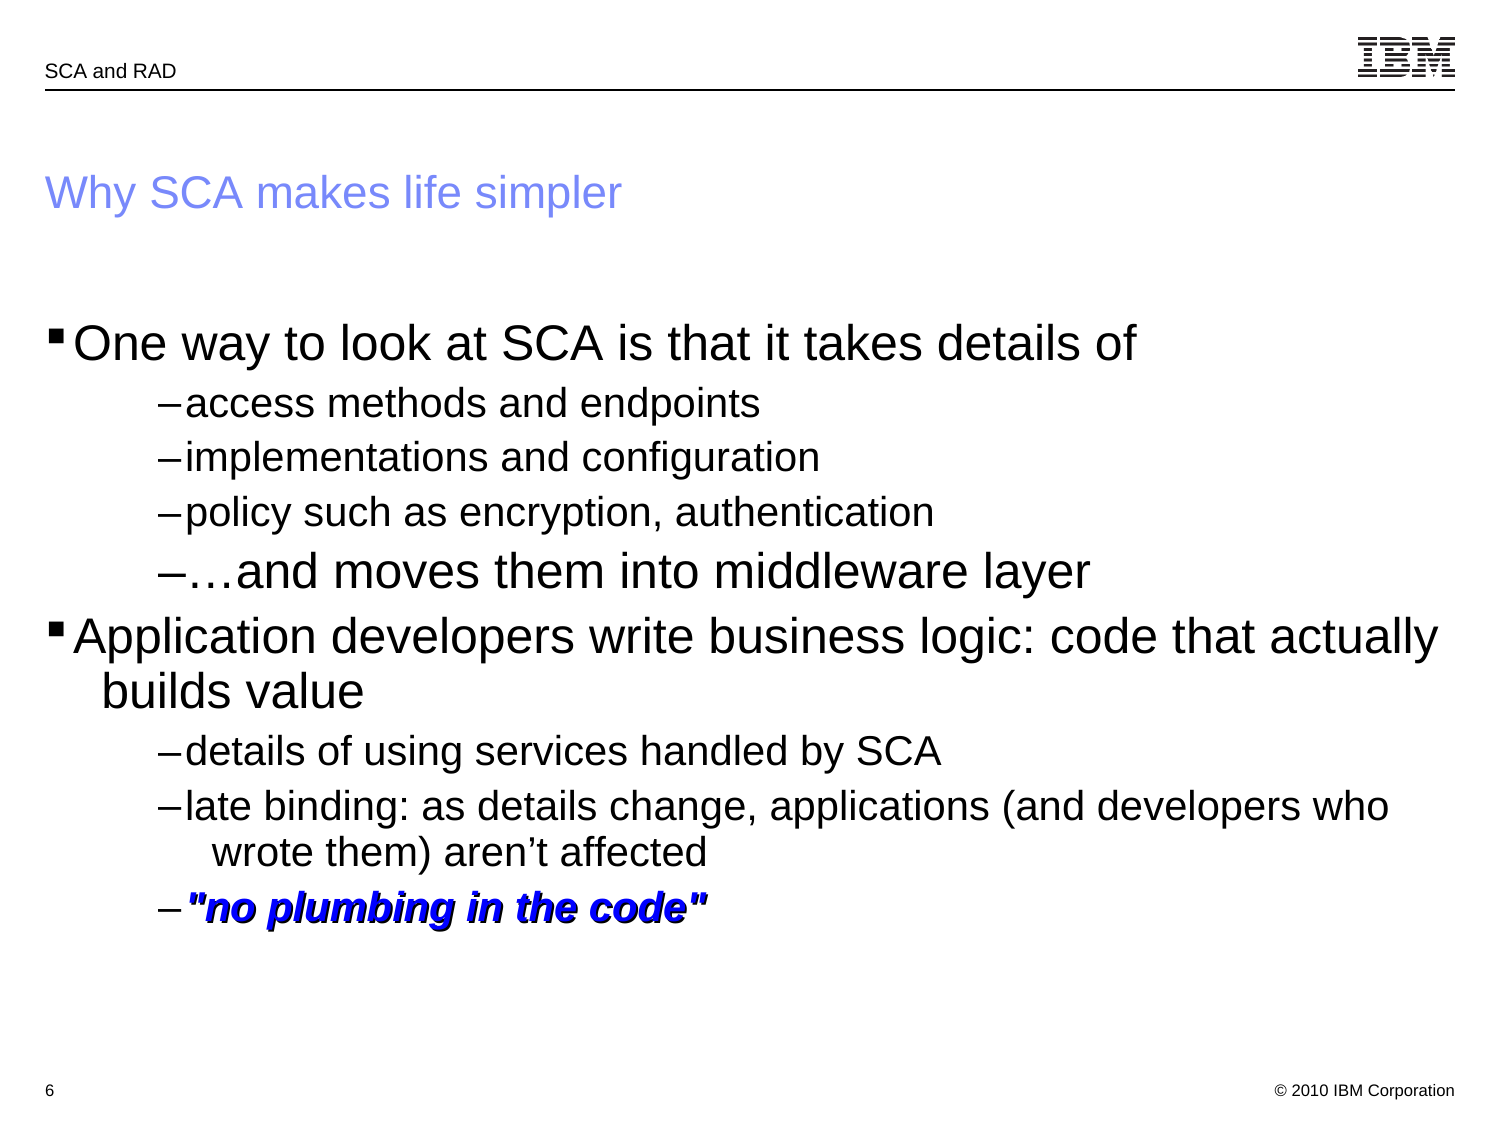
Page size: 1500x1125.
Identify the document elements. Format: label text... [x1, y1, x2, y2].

picture [1358, 37, 1455, 77]
list One way to look at SCA is that it takes details of access methods and endpoints implementations and configuration policy such as encryption, authentication …and moves them into middleware layer Application developers write business logic: code that actually builds value details of using services handled by SCA late binding: as details change, applications (and developers who wrote them) aren’t affected "no plumbing in the code" [29, 307, 1455, 1058]
title Why SCA makes life simpler [29, 89, 1455, 301]
